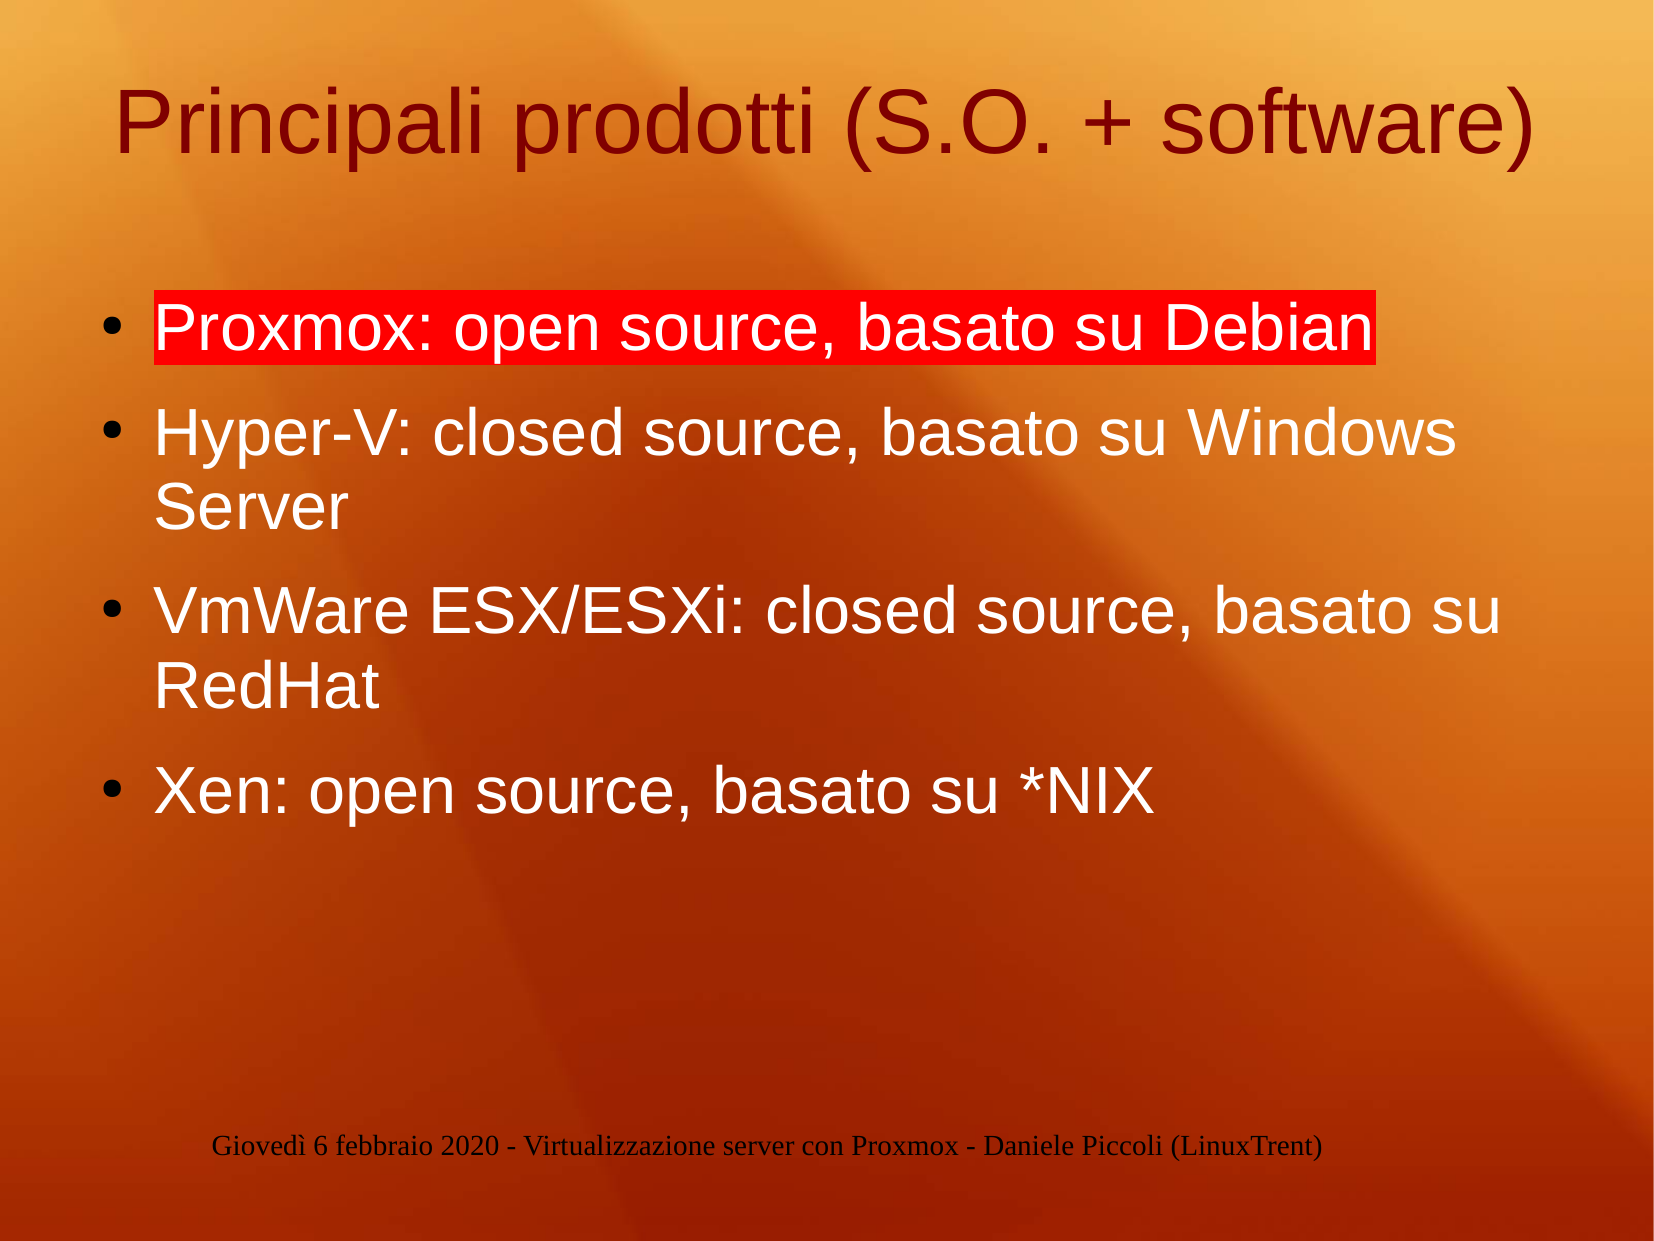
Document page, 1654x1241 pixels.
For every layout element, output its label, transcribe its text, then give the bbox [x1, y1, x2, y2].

picture [0, 0, 1654, 1241]
title Principali prodotti (S.O. + software) [82, 70, 1571, 235]
list Proxmox: open source, basato su Debian Hyper-V: closed source, basato su Windows Server VmWare ESX/ESXi: closed source, basato su RedHat Xen: open source, basato su *NIX [82, 290, 1571, 1010]
